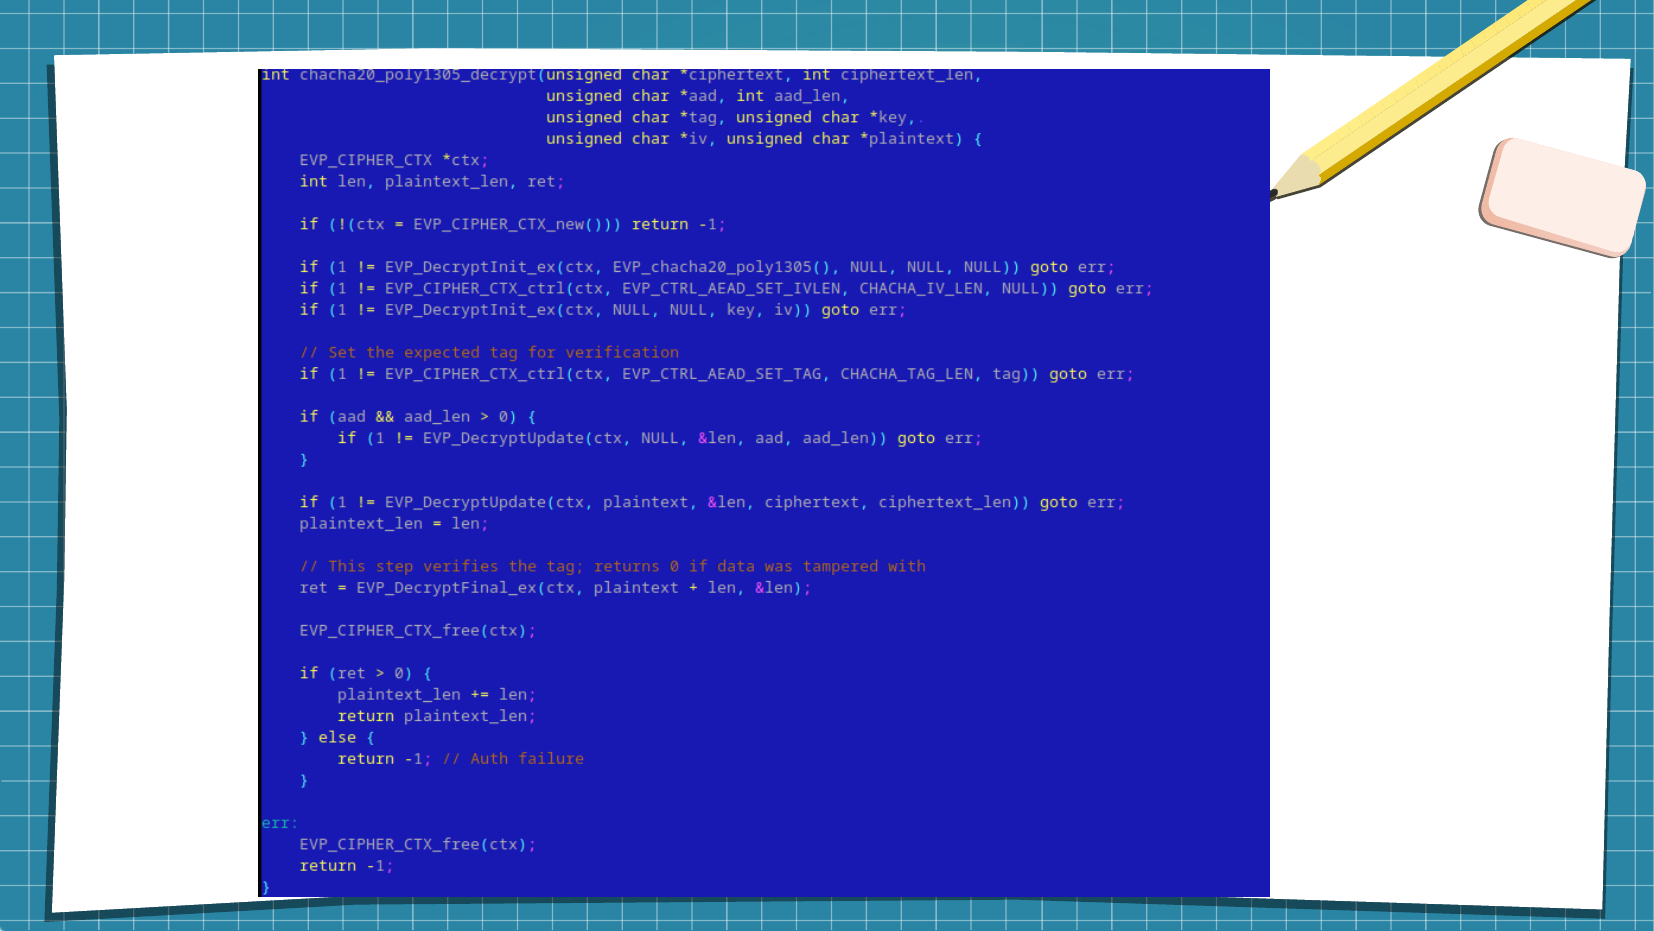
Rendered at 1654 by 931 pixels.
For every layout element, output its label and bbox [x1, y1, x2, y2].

picture [258, 69, 1270, 897]
